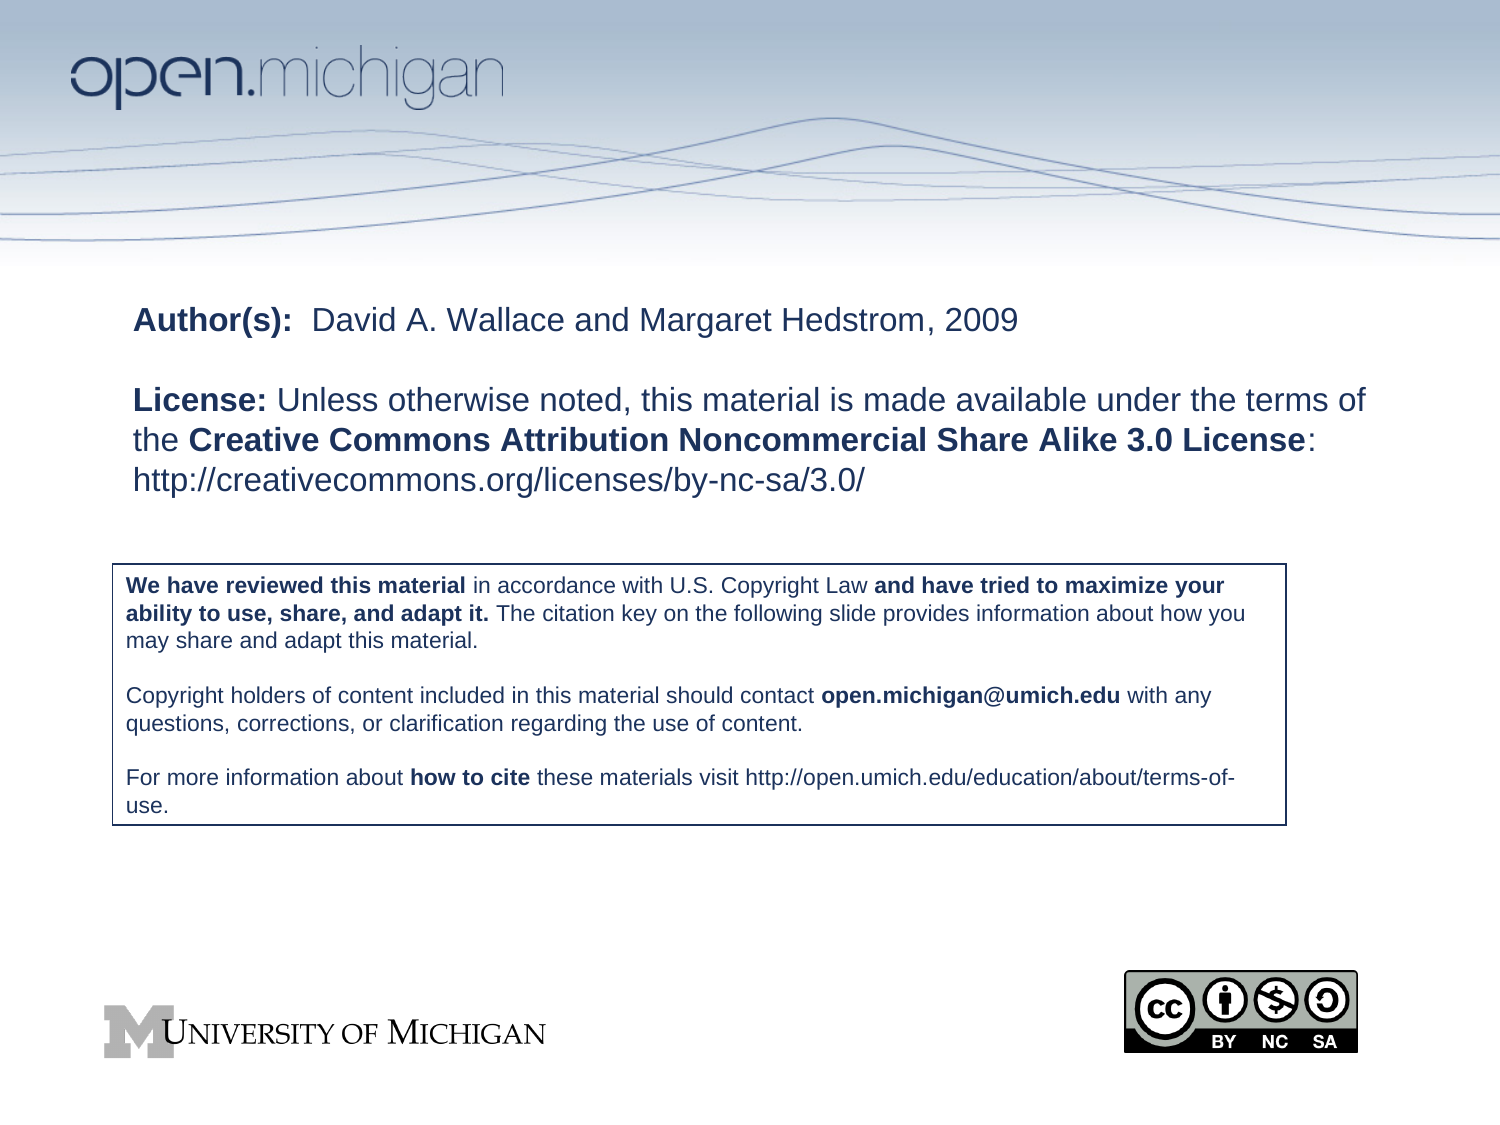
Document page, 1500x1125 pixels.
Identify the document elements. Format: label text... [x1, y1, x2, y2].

picture [0, 0, 1500, 266]
text_box We have reviewed this material in accordance with U.S. Copyright Law and have tried to maximize your ability to use, share, and adapt it. The citation key on the following slide provides information about how you may share and adapt this material. Copyright holders of content included in this material should contact open.michigan@umich.edu with any questions, corrections, or clarification regarding the use of content. For more information about how to cite these materials visit http://open.umich.edu/education/about/terms-of-use. [112, 563, 1287, 826]
picture [1124, 970, 1358, 1053]
text_box Author(s): David A. Wallace and Margaret Hedstrom, 2009 License: Unless otherwise noted, this material is made available under the terms of the Creative Commons Attribution Noncommercial Share Alike 3.0 License: http://creativecommons.org/licenses/by-nc-sa/3.0/ [119, 291, 1413, 505]
picture [103, 1004, 546, 1059]
